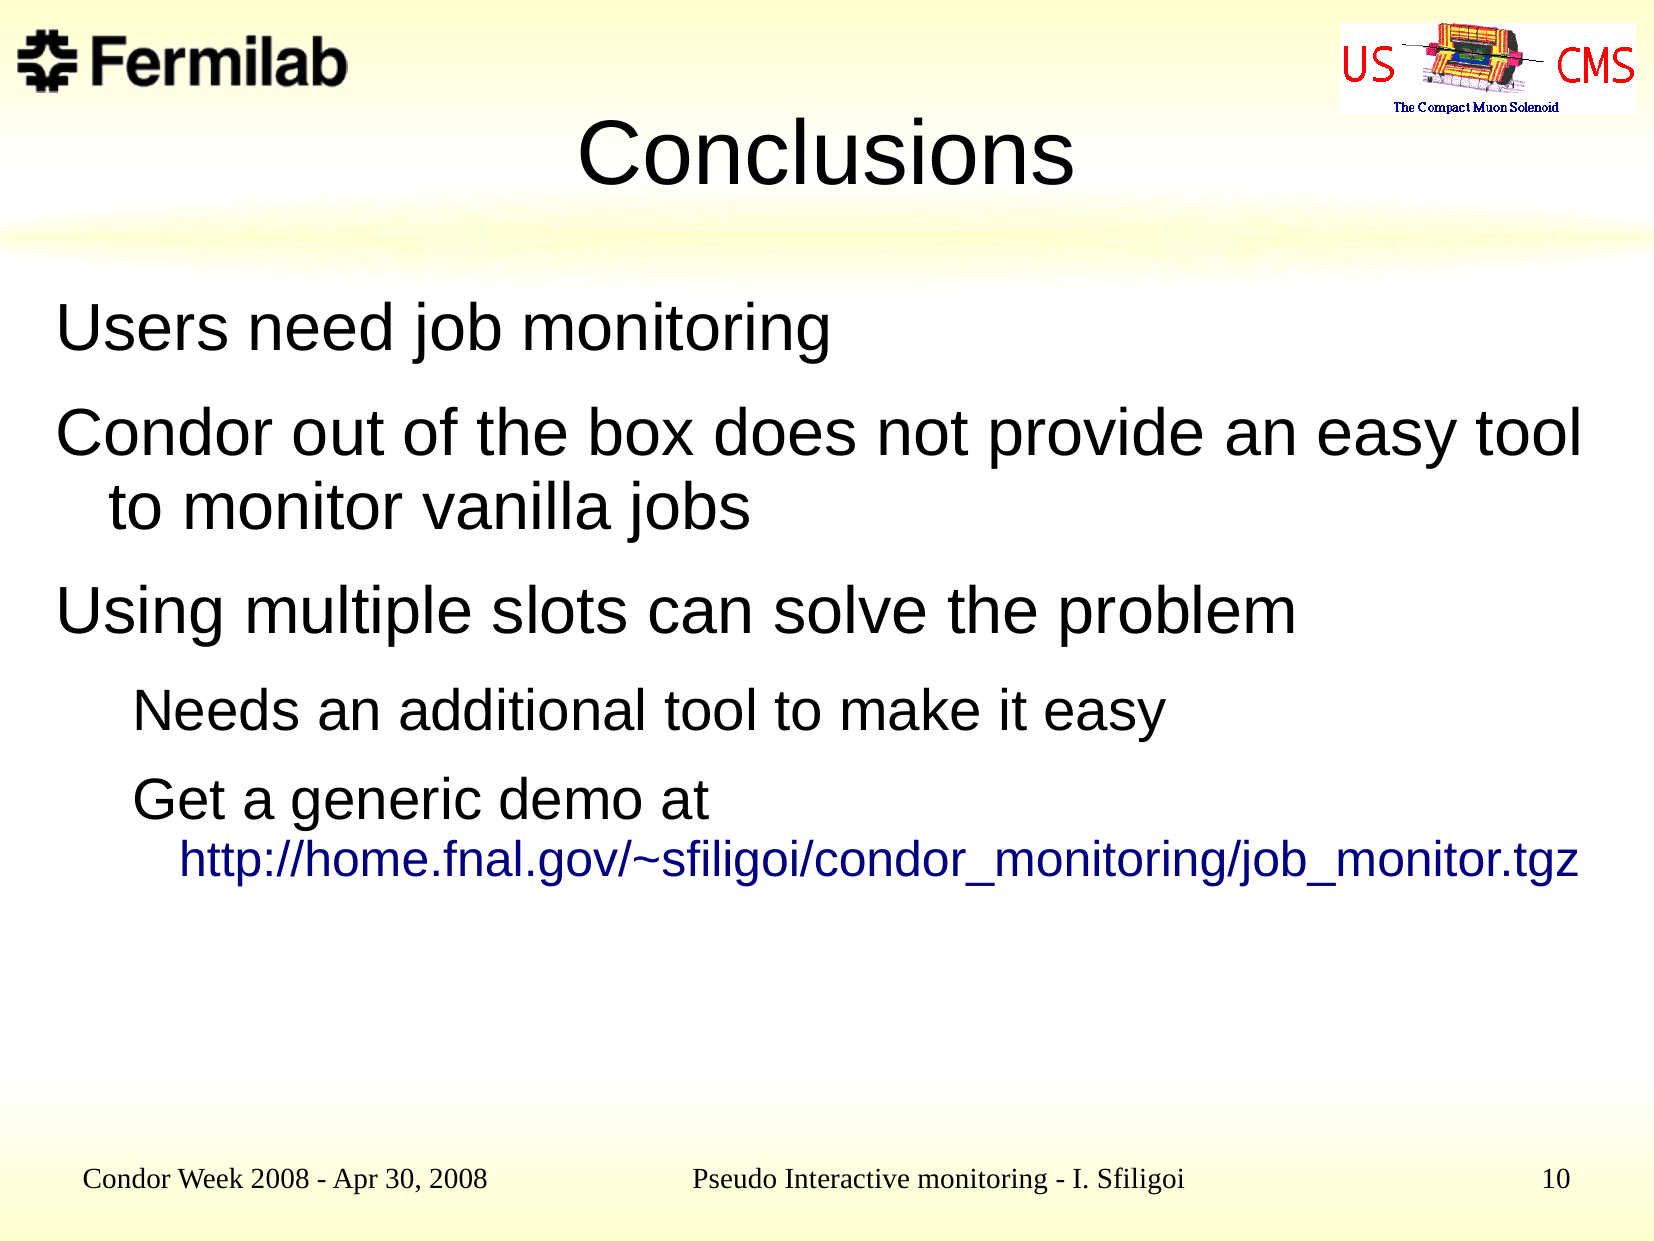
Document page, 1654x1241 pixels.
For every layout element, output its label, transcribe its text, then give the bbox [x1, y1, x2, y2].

title Conclusions [82, 49, 1571, 257]
picture [1340, 23, 1636, 114]
list Users need job monitoring Condor out of the box does not provide an easy tool to monitor vanilla jobs Using multiple slots can solve the problem Needs an additional tool to make it easy Get a generic demo at http://home.fnal.gov/~sfiligoi/condor_monitoring/job_monitor.tgz [37, 290, 1613, 1094]
picture [17, 29, 348, 93]
